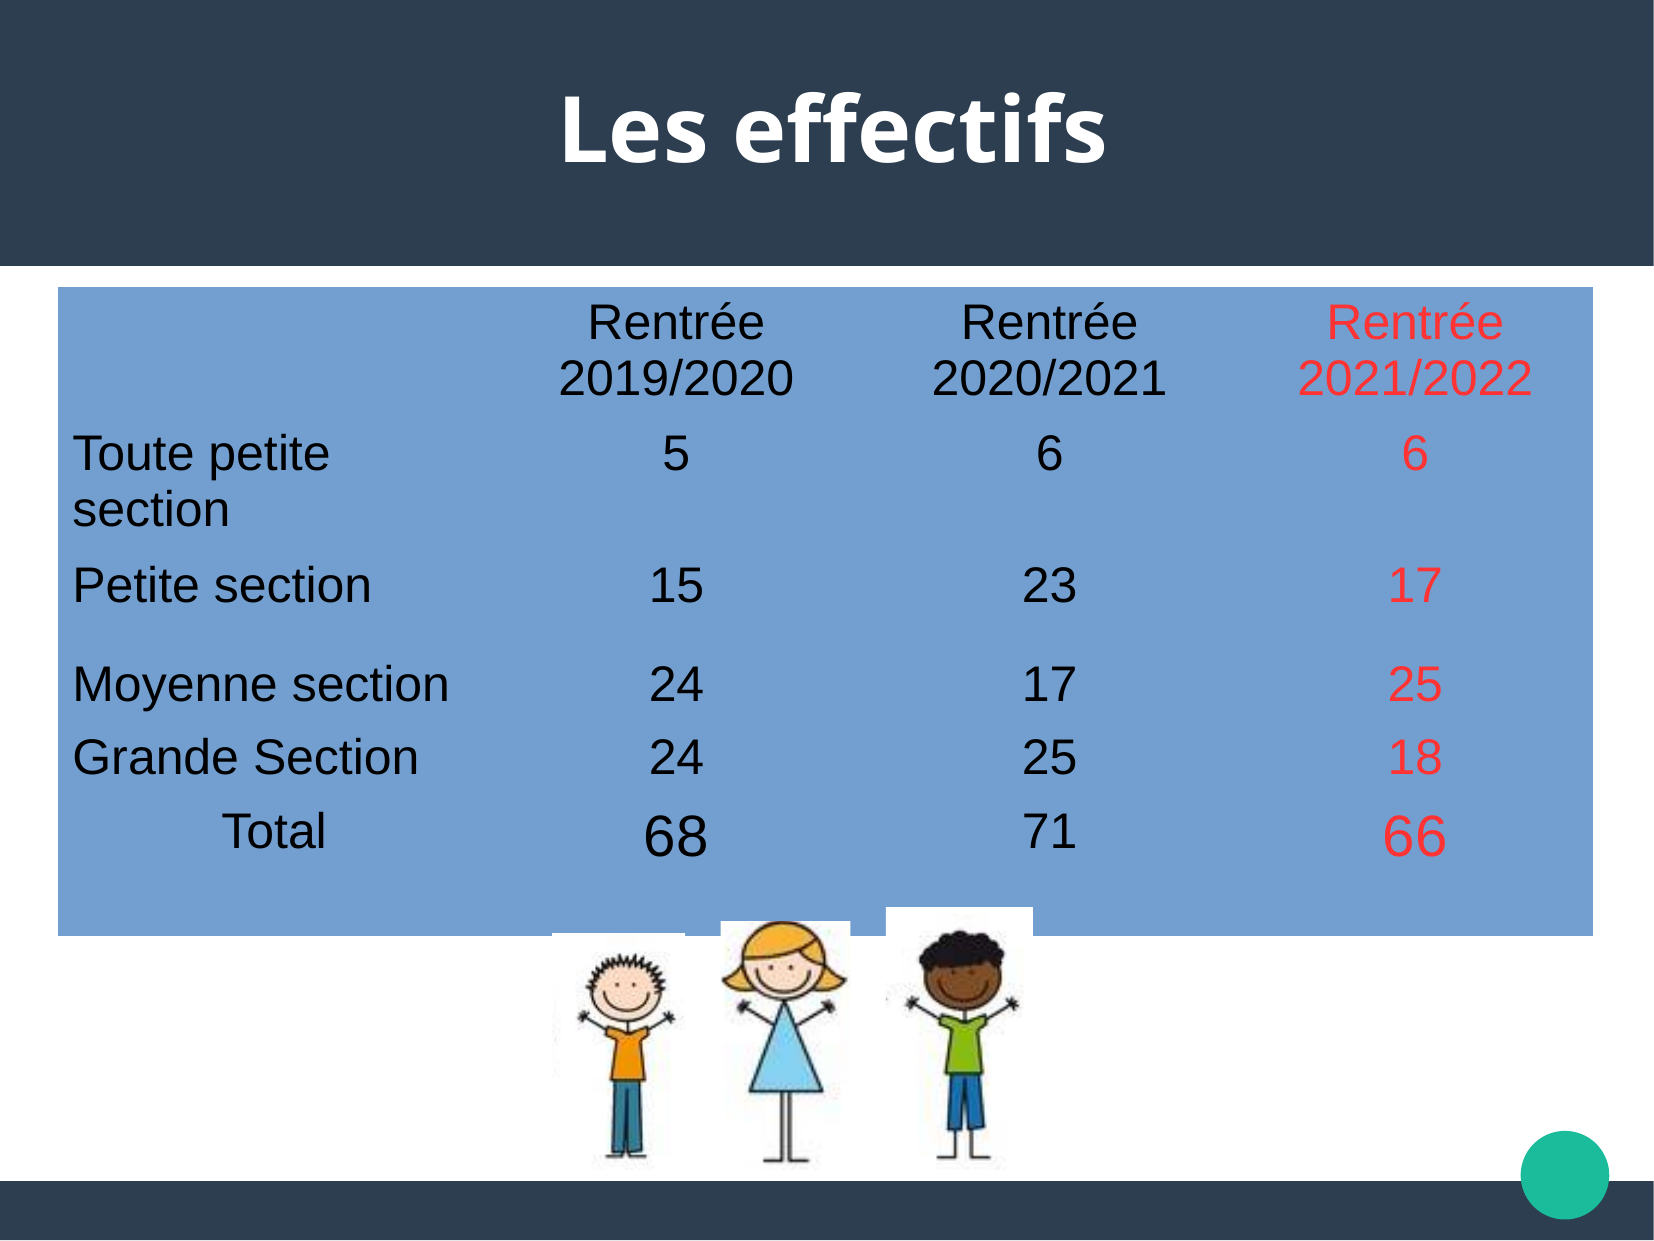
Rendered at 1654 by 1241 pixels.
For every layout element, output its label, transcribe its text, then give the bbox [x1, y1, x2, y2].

table_cell 17 [862, 649, 1238, 722]
table_cell 6 [862, 418, 1238, 550]
table_header [58, 287, 491, 418]
title Les effectifs [437, 47, 1229, 205]
table_cell Toute petite section [58, 418, 491, 550]
table_cell Moyenne section [58, 649, 491, 722]
table_header Rentrée 2020/2021 [862, 287, 1238, 418]
table_cell Petite section [58, 550, 491, 649]
table_cell 17 [1238, 550, 1593, 649]
table_cell 18 [1238, 722, 1593, 796]
table_header Rentrée 2019/2020 [491, 287, 862, 418]
table_cell 24 [491, 722, 862, 796]
table_cell 25 [862, 722, 1238, 796]
table_cell 25 [1238, 649, 1593, 722]
table_cell 68 [491, 796, 862, 936]
table_cell 24 [491, 649, 862, 722]
table_cell 6 [1238, 418, 1593, 550]
table_cell 23 [862, 550, 1238, 649]
picture [720, 921, 851, 1170]
picture [552, 933, 686, 1170]
table_cell Total [58, 796, 491, 936]
table_cell 71 [862, 796, 1238, 936]
picture [885, 907, 1033, 1170]
table_cell Grande Section [58, 722, 491, 796]
table_header Rentrée 2021/2022 [1238, 287, 1593, 418]
table_cell 15 [491, 550, 862, 649]
table_cell 66 [1238, 796, 1593, 936]
table_cell 5 [491, 418, 862, 550]
